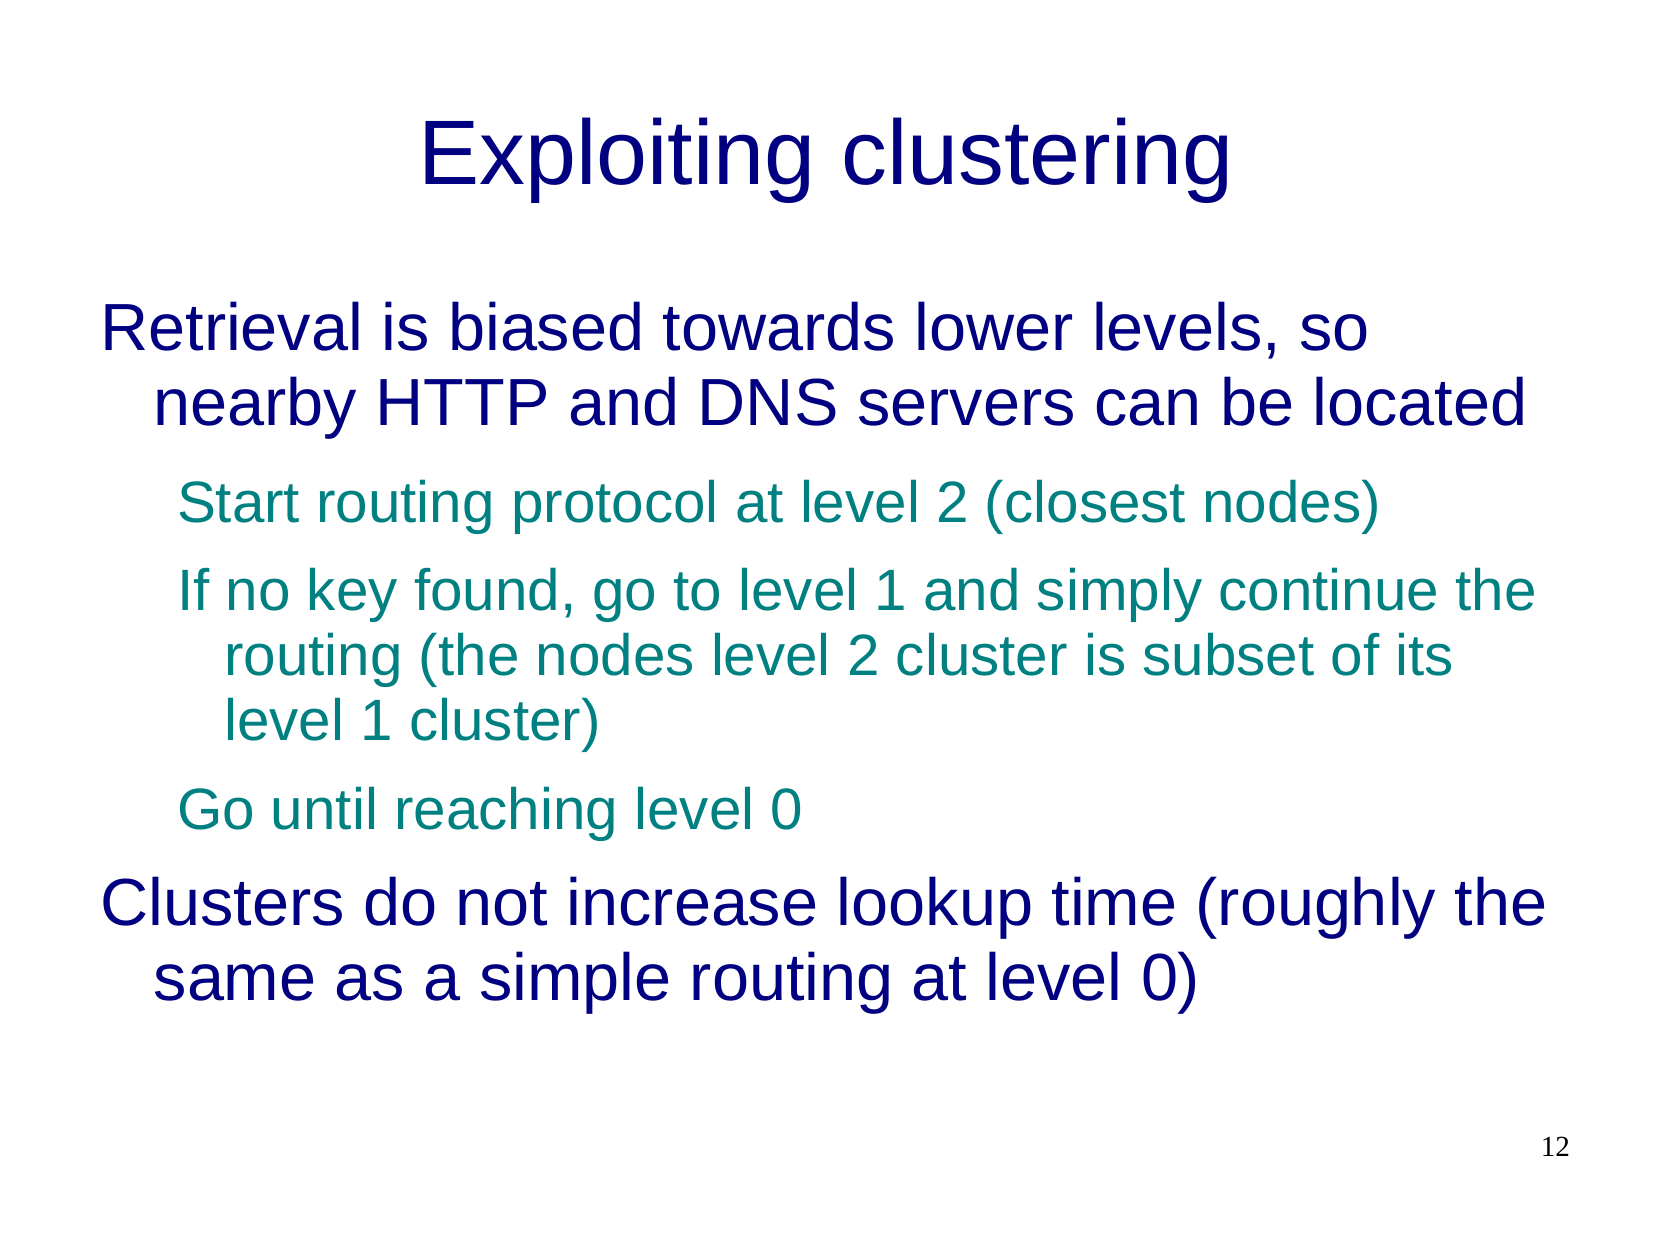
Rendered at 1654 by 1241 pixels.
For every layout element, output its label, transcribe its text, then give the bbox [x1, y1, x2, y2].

title Exploiting clustering [82, 49, 1571, 257]
list Retrieval is biased towards lower levels, so nearby HTTP and DNS servers can be located Start routing protocol at level 2 (closest nodes) If no key found, go to level 1 and simply continue the routing (the nodes level 2 cluster is subset of its level 1 cluster) Go until reaching level 0 Clusters do not increase lookup time (roughly the same as a simple routing at level 0) [82, 290, 1571, 1109]
